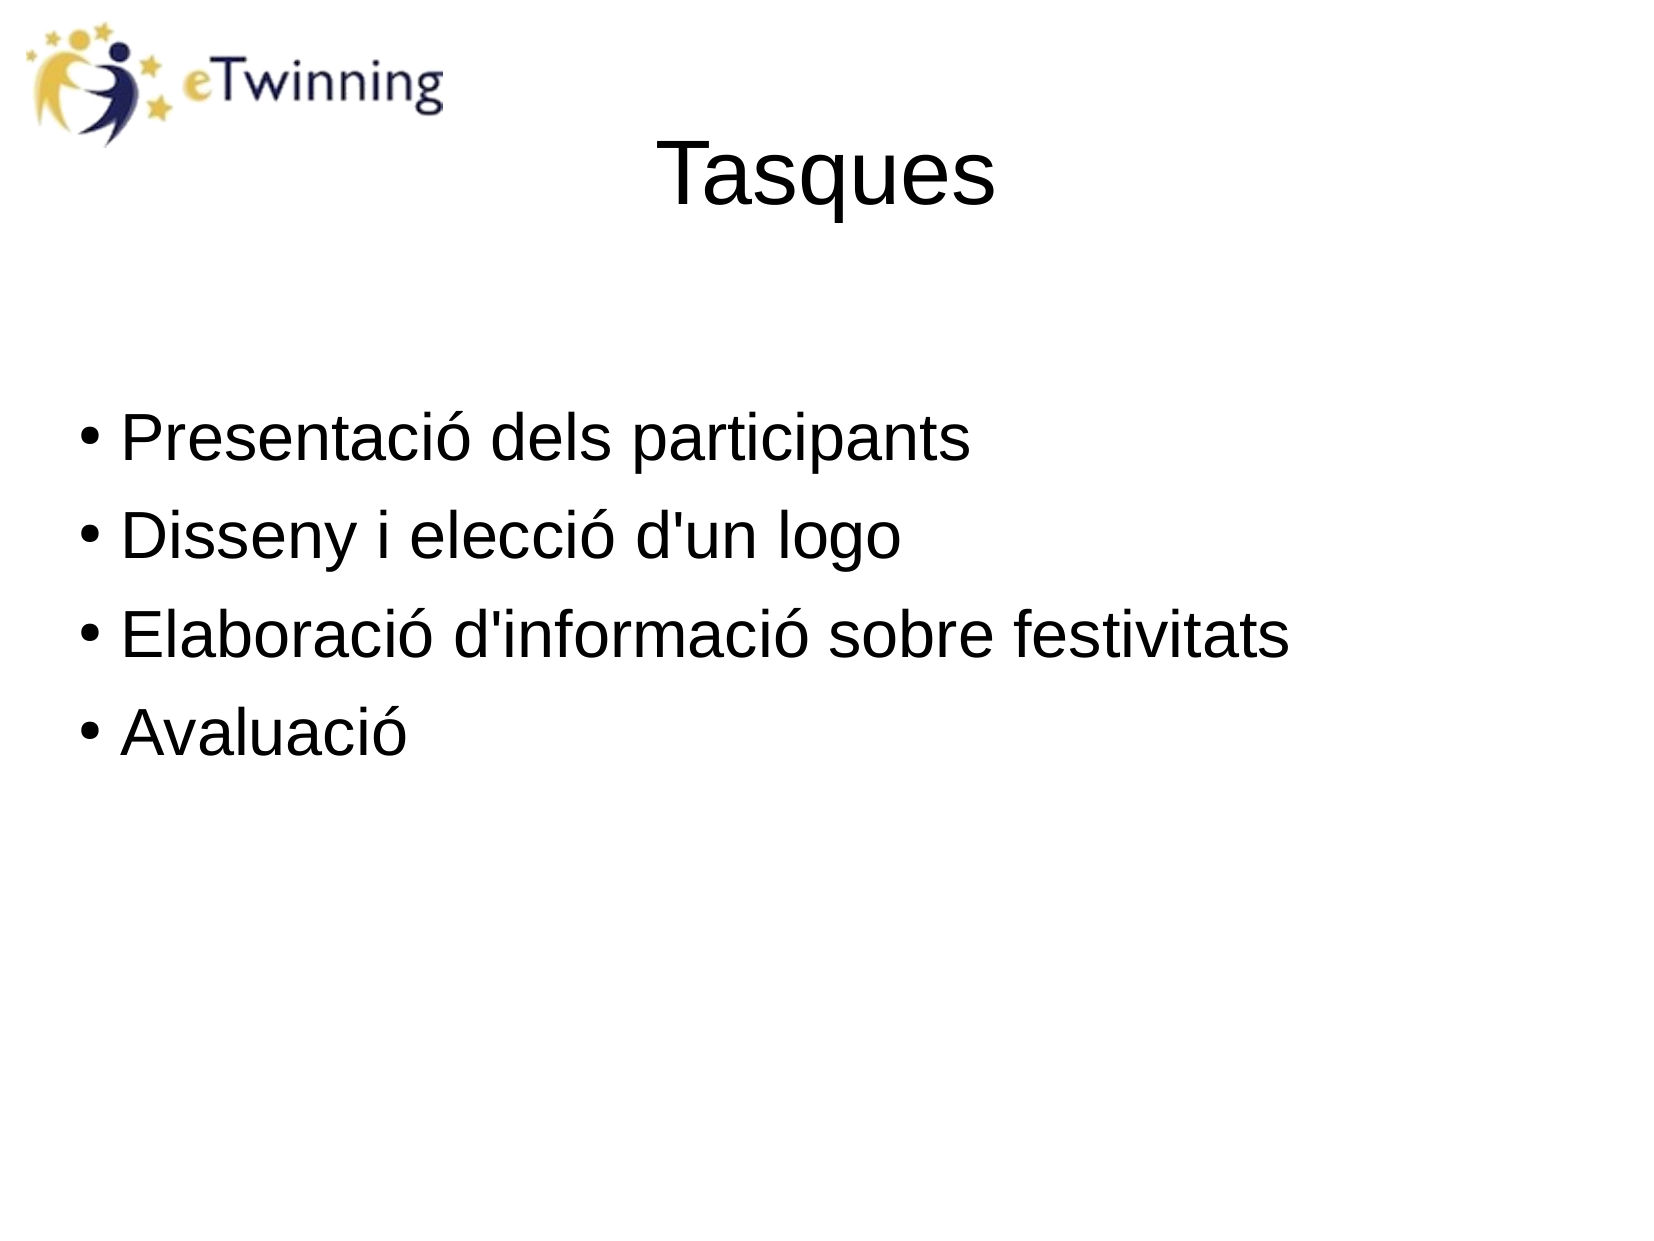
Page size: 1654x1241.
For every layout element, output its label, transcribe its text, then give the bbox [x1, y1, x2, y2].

picture [26, 20, 443, 148]
subtitle Presentació dels participants Disseny i elecció d'un logo Elaboració d'informació sobre festivitats Avaluació [78, 308, 1567, 863]
title Tasques [82, 88, 1571, 257]
